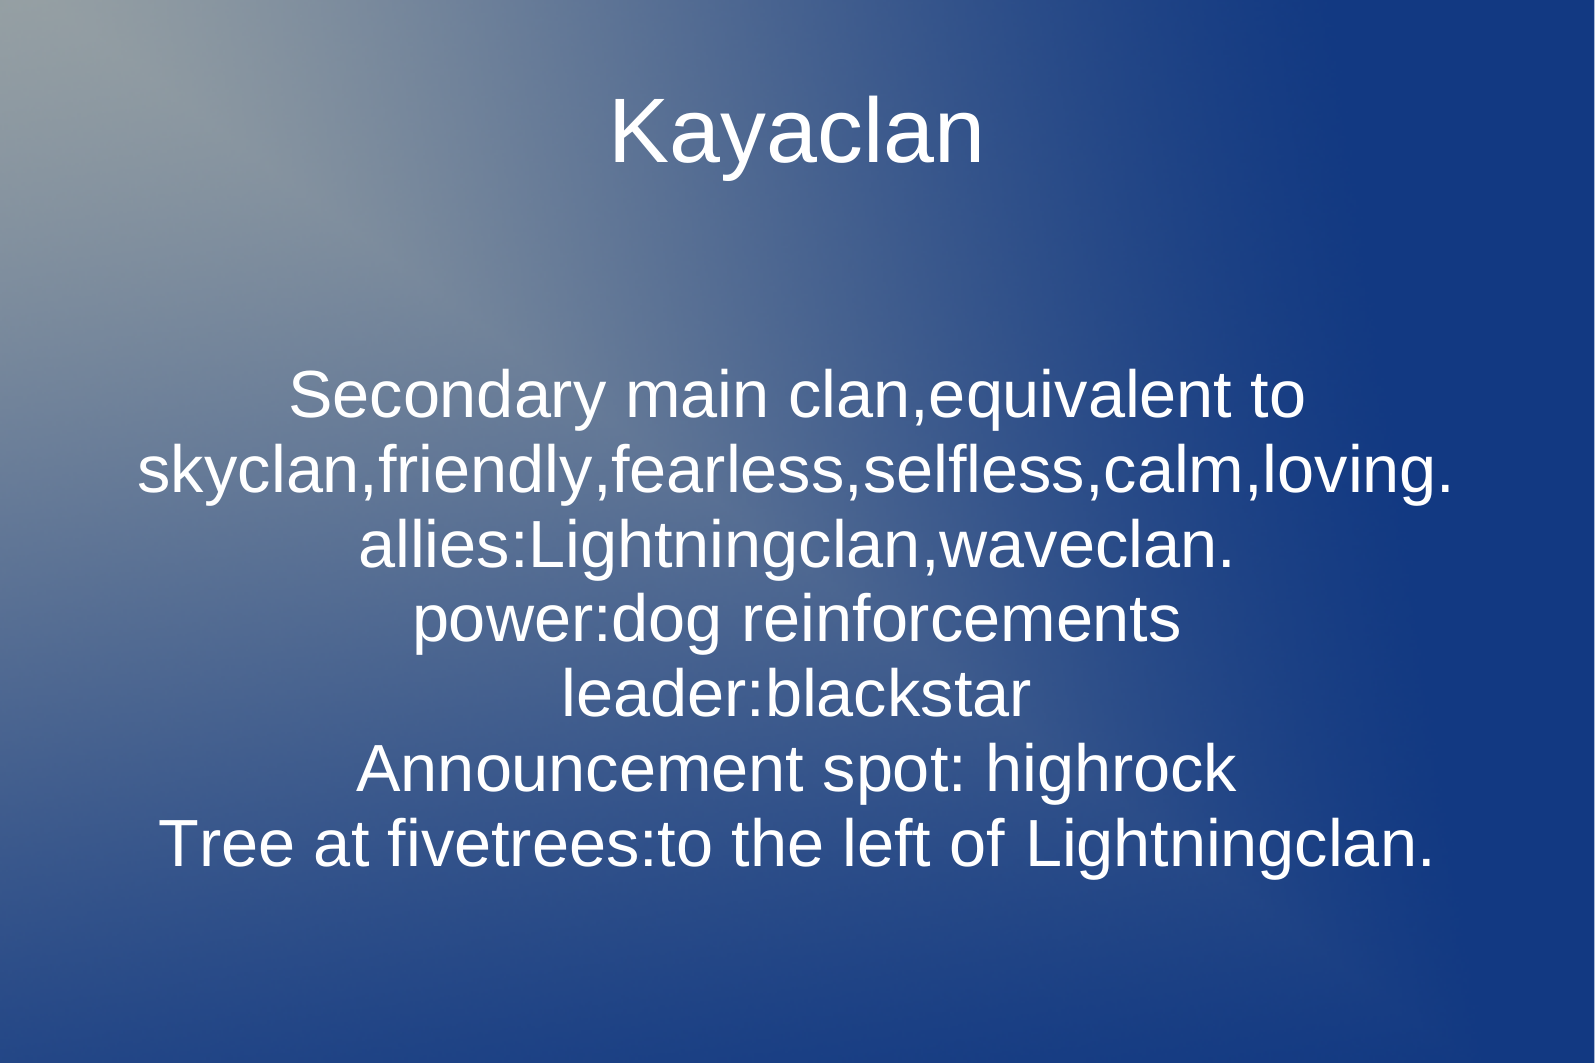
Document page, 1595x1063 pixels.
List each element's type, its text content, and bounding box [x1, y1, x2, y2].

subtitle Secondary main clan,equivalent to skyclan,friendly,fearless,selfless,calm,loving. allies:Lightningclan,waveclan. power:dog reinforcements leader:blackstar Announcement spot: highrock Tree at fivetrees:to the left of Lightningclan. [79, 256, 1515, 982]
title Kayaclan [79, 49, 1515, 213]
picture [0, 0, 1595, 1063]
